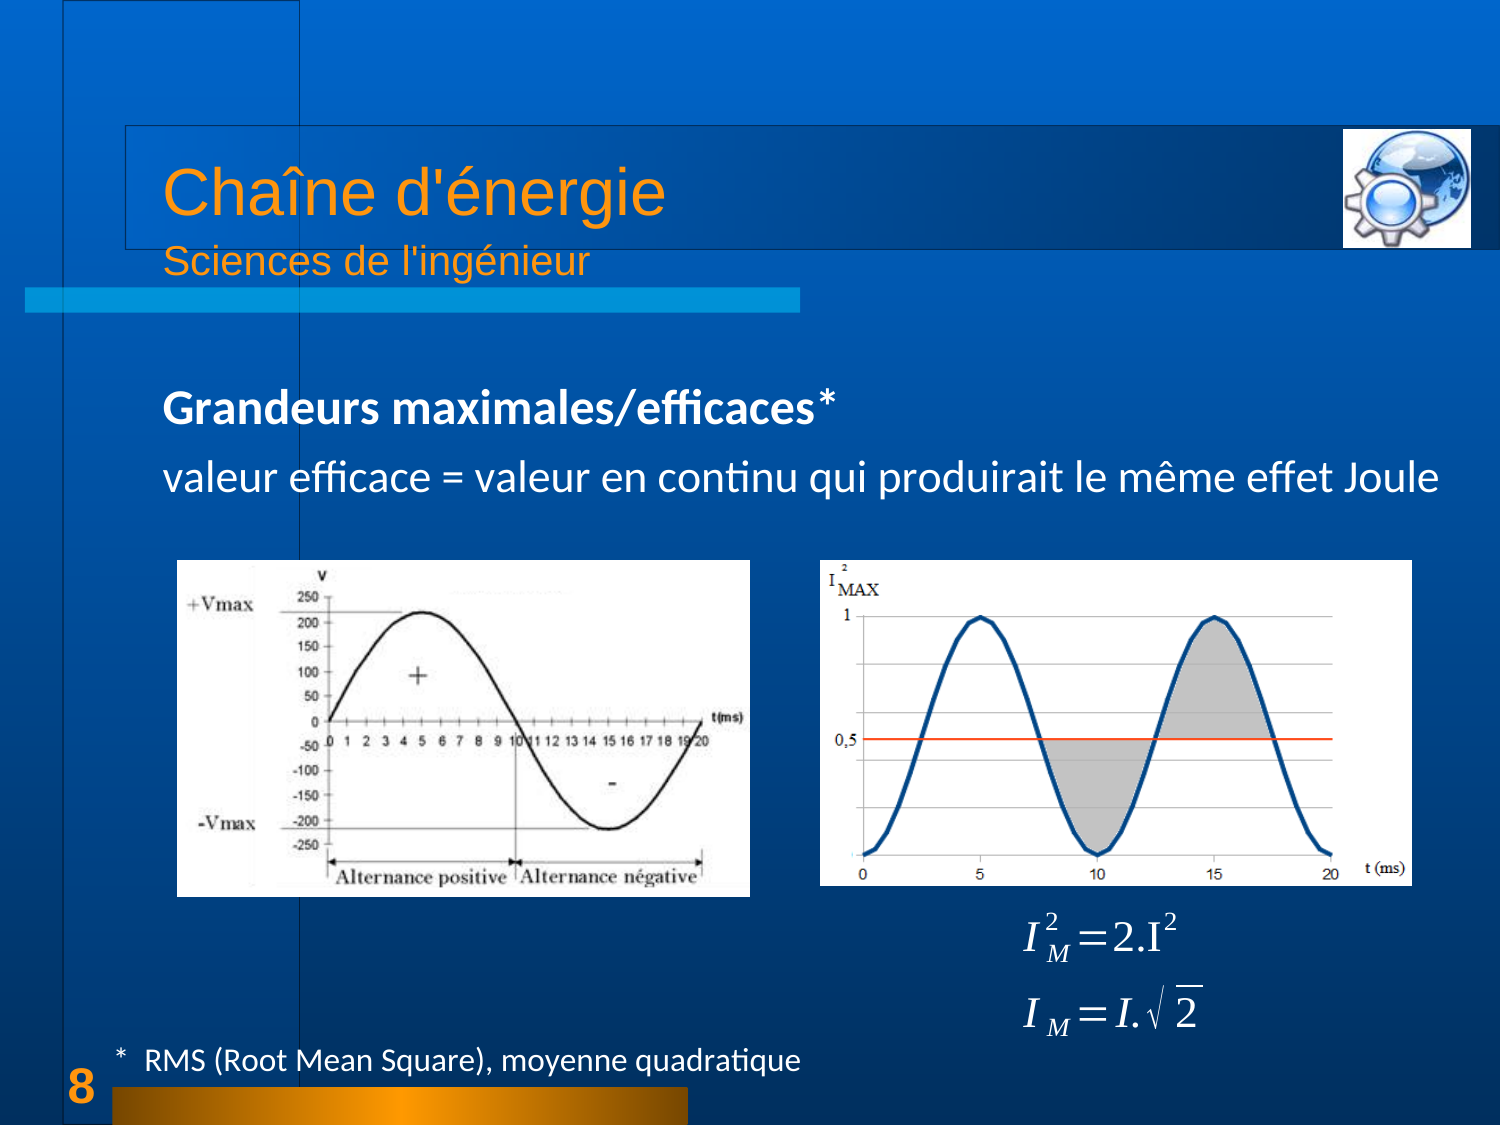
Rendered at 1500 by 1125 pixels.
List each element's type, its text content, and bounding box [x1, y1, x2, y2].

text_box Grandeurs maximales/efficaces* valeur efficace = valeur en continu qui produirait le même effet Joule [147, 354, 1477, 690]
picture [177, 560, 750, 897]
picture [820, 560, 1412, 886]
chart [1013, 906, 1185, 969]
chart [1013, 983, 1205, 1043]
text_box * RMS (Root Mean Square), moyenne quadratique [98, 1039, 1152, 1095]
picture [1343, 129, 1471, 248]
